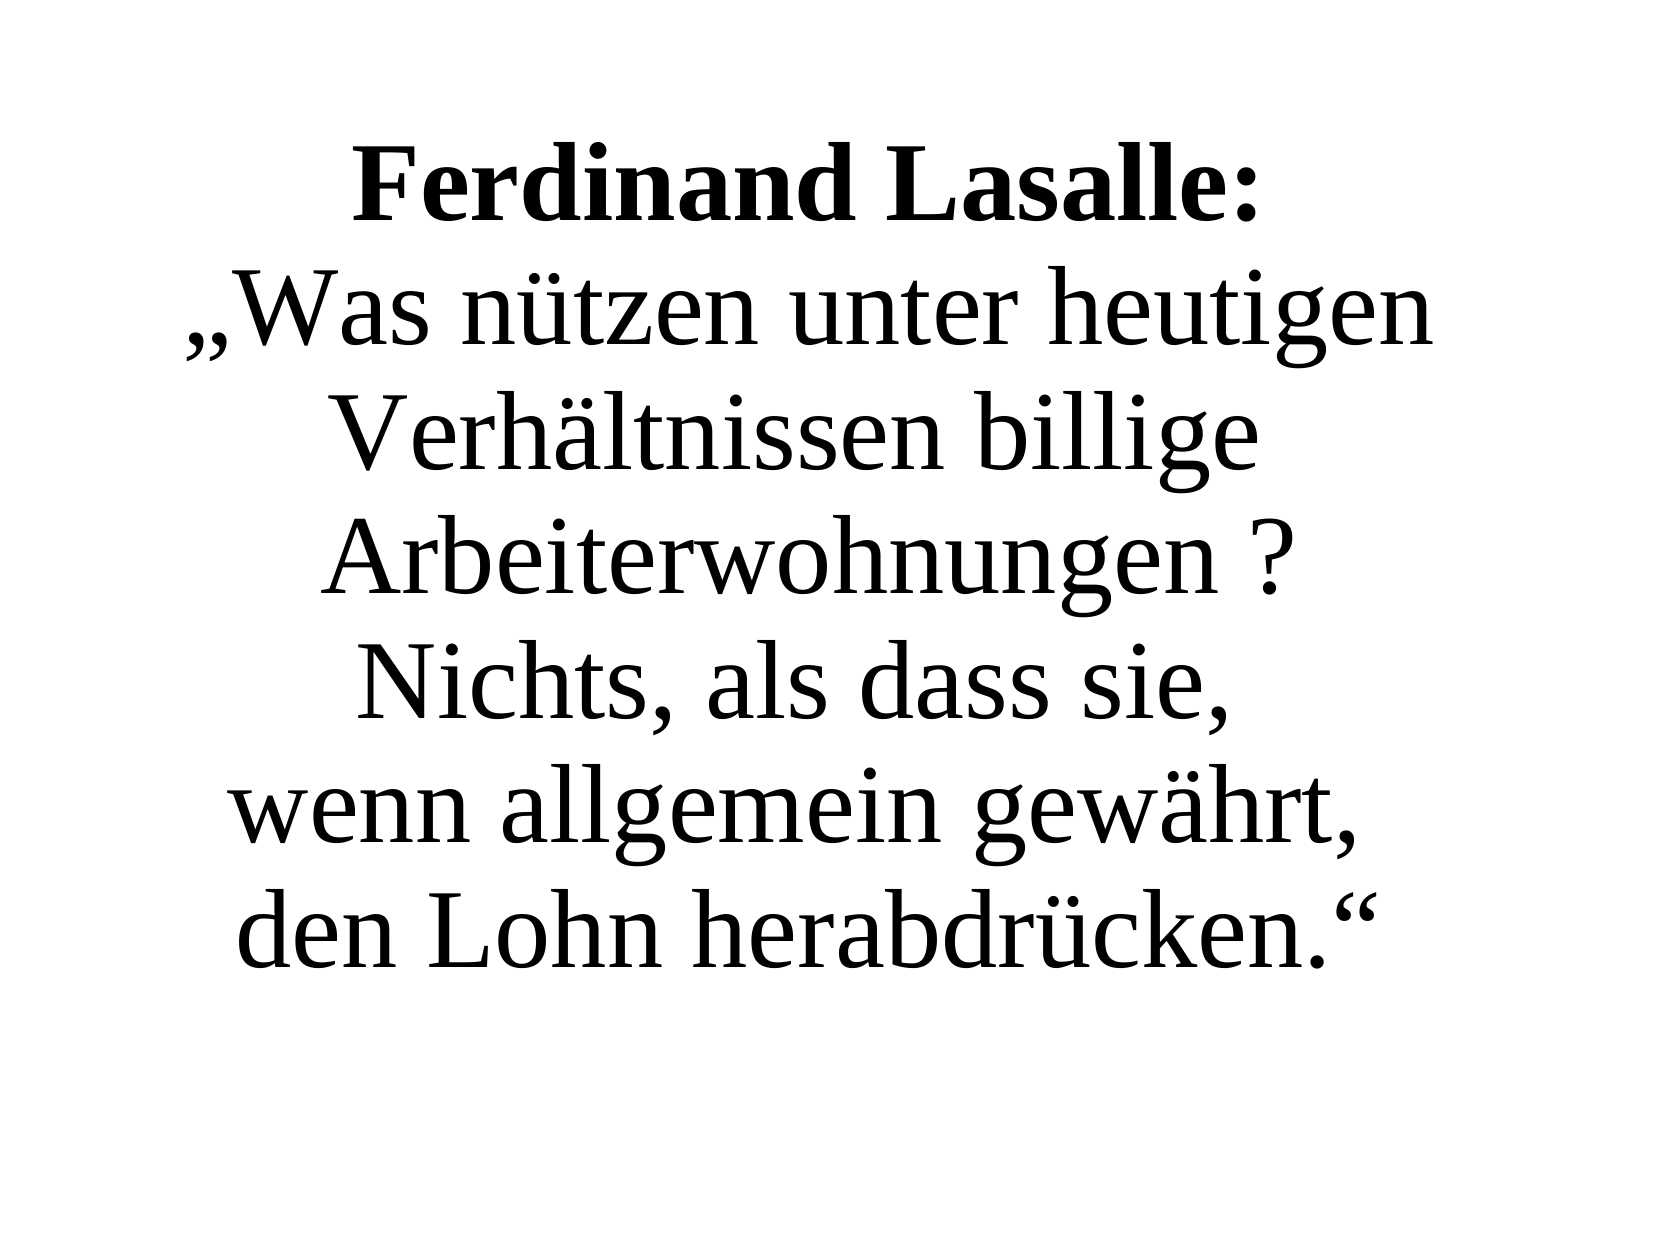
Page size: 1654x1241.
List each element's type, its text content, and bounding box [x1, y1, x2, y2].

text_box Ferdinand Lasalle: „Was nützen unter heutigen Verhältnissen billige Arbeiterwohnungen ? Nichts, als dass sie, wenn allgemein gewährt, den Lohn herabdrücken.“ [173, 120, 1445, 1083]
